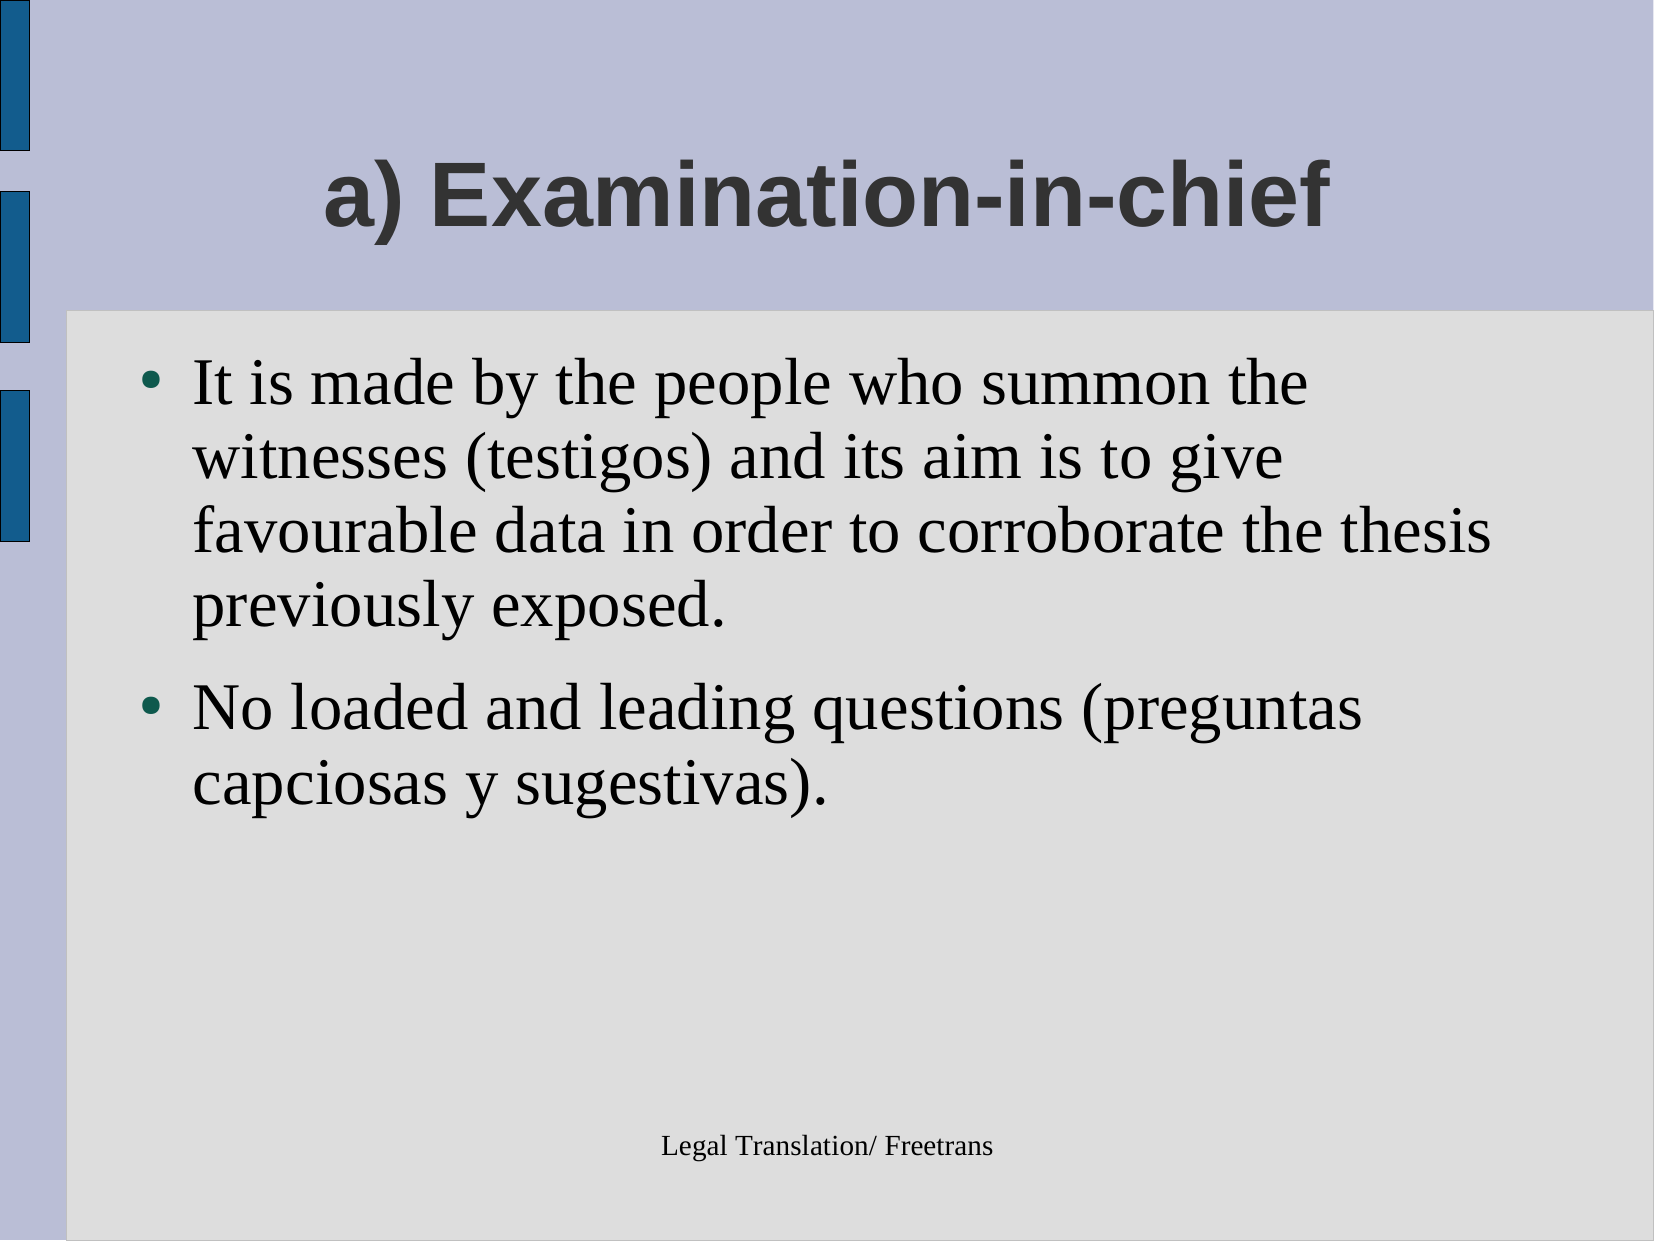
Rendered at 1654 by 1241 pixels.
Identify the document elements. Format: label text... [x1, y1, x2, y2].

list It is made by the people who summon the witnesses (testigos) and its aim is to give favourable data in order to corroborate the thesis previously exposed. No loaded and leading questions (preguntas capciosas y sugestivas). [121, 344, 1534, 1127]
title a) Examination-in-chief [121, 91, 1534, 299]
